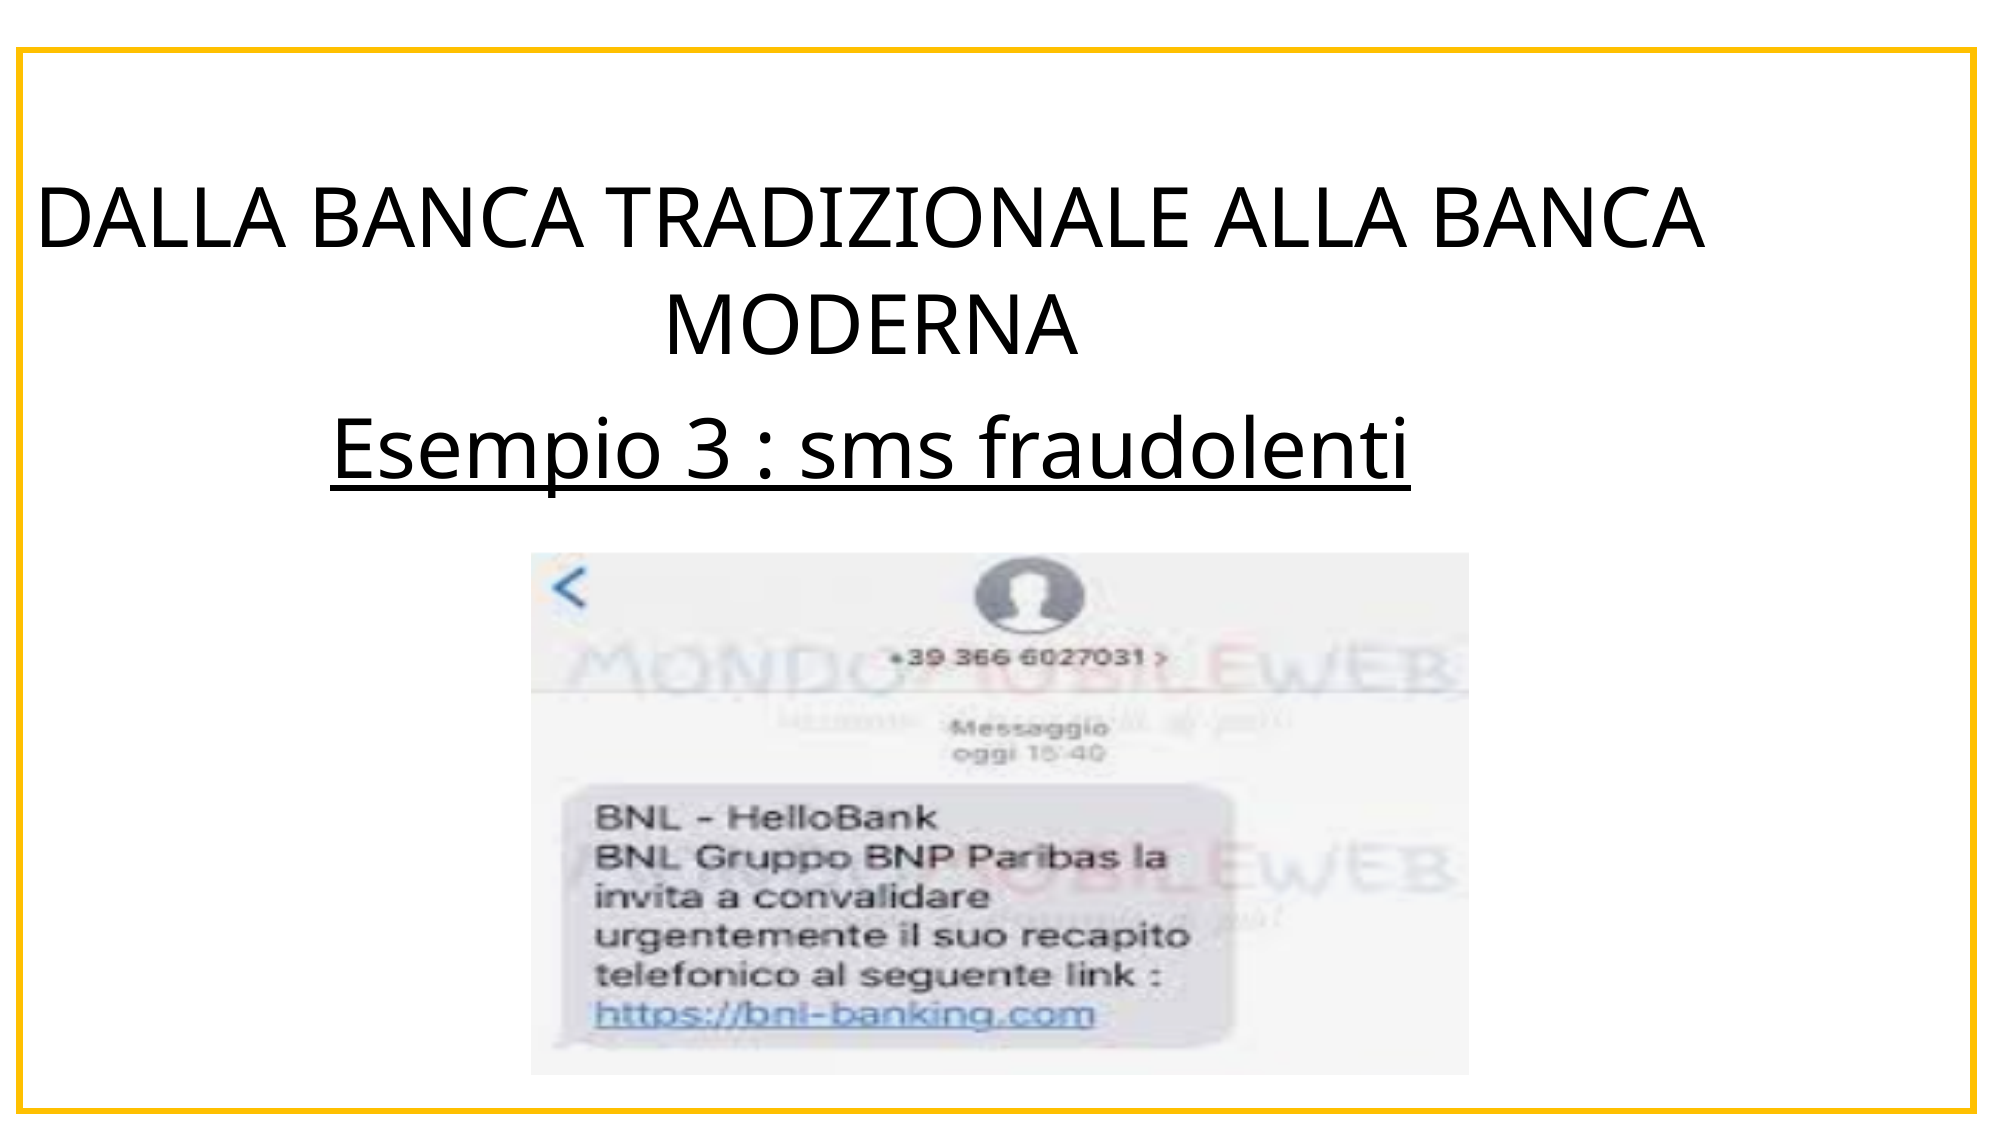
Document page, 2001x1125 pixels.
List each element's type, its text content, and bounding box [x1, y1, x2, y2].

text_box DALLA BANCA TRADIZIONALE ALLA BANCA MODERNA Esempio 3 : sms fraudolenti [19, 50, 1974, 1111]
picture [531, 549, 1469, 1075]
